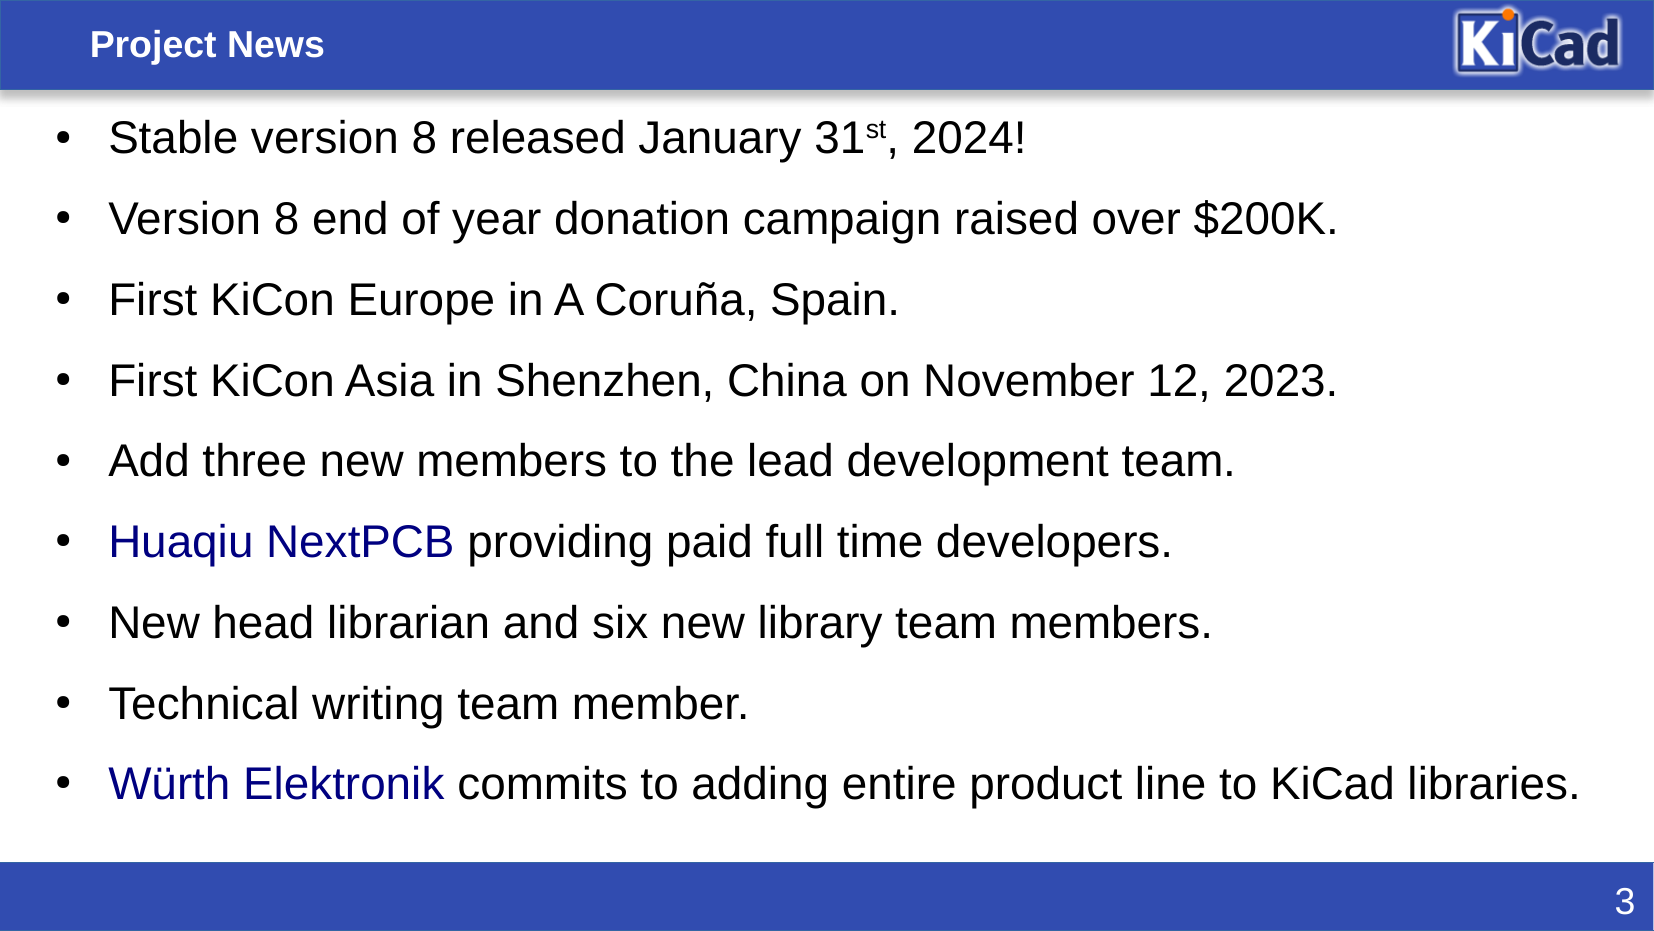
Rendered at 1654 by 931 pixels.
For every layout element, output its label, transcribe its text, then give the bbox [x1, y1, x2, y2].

picture [1412, 0, 1654, 92]
text_box [1162, 90, 1651, 226]
text_box [0, 862, 1654, 931]
text_box Project News [0, 0, 1412, 90]
text_box <number> [1387, 873, 1651, 931]
list Stable version 8 released January 31st, 2024! Version 8 end of year donation campaign raised over $200K. First KiCon Europe in A Coruña, Spain. First KiCon Asia in Shenzhen, China on November 12, 2023. Add three new members to the lead development team. Huaqiu NextPCB providing paid full time developers. New head librarian and six new library team members. Technical writing team member. Würth Elektronik commits to adding entire product line to KiCad libraries. [37, 112, 1613, 863]
